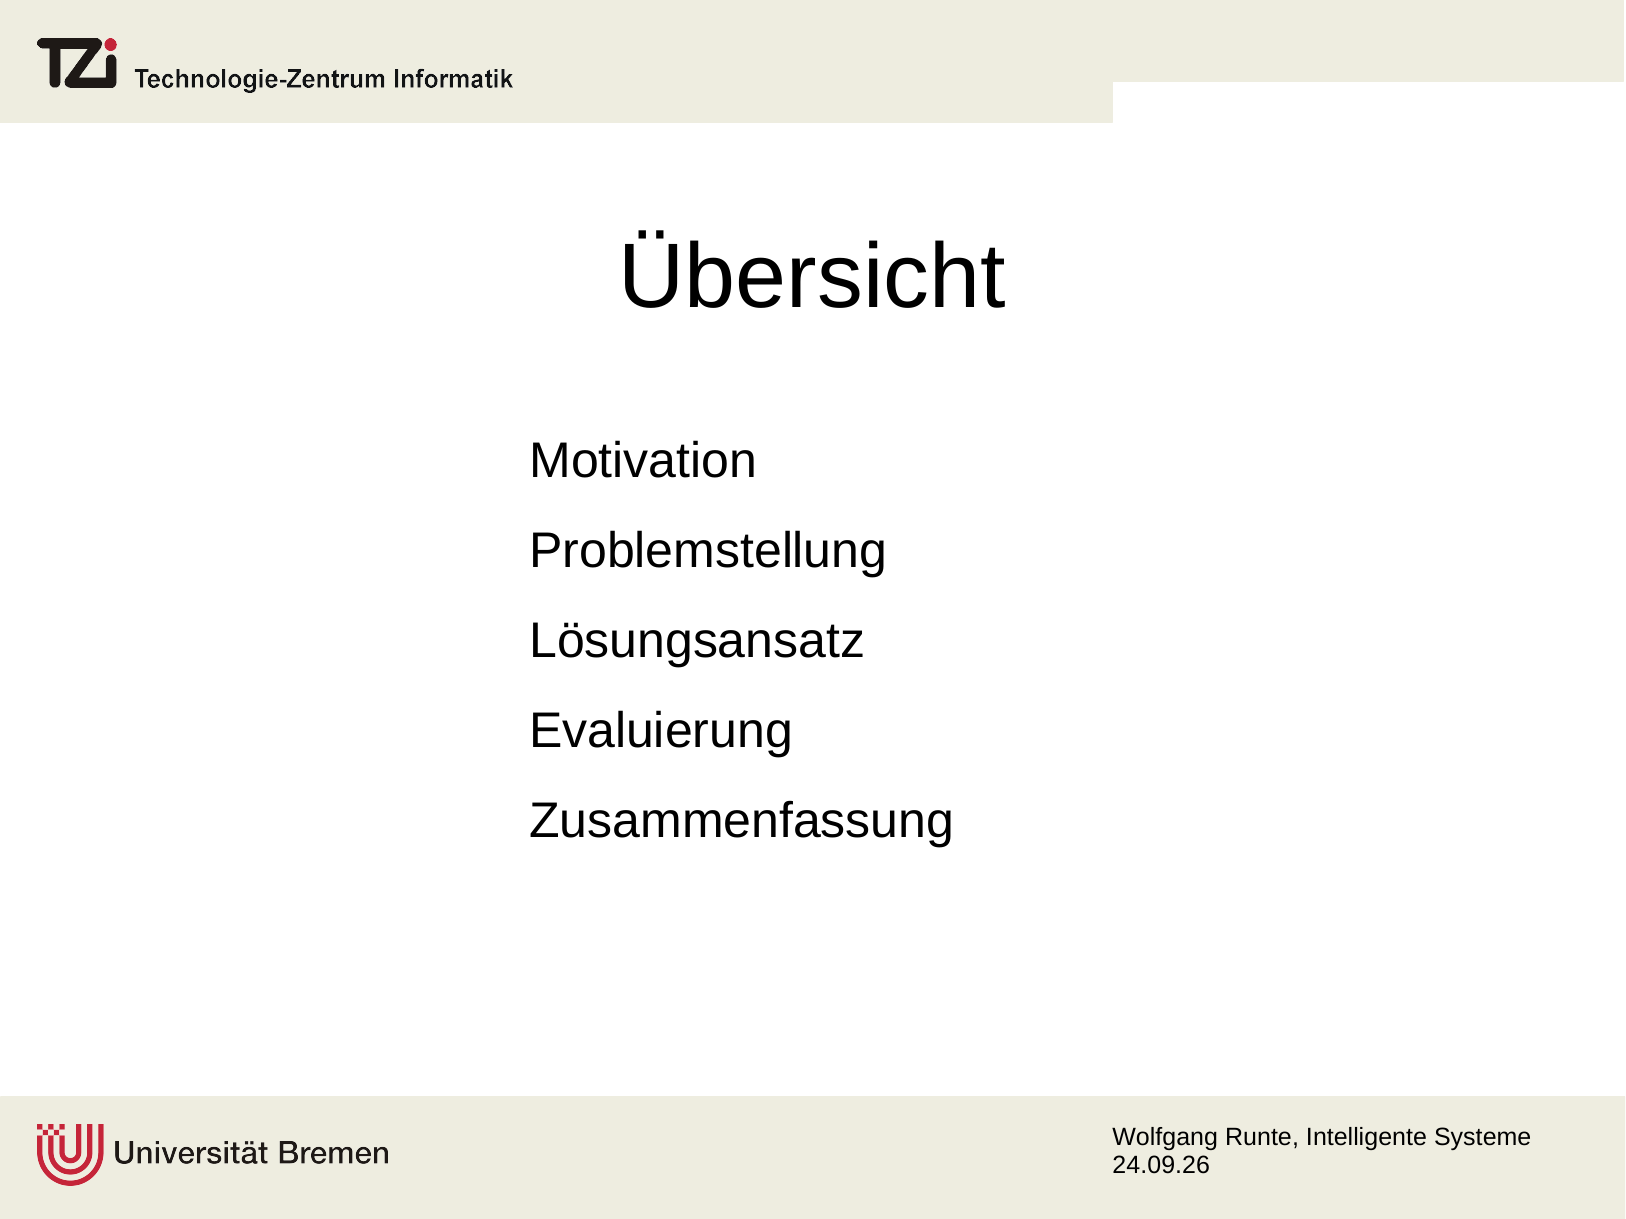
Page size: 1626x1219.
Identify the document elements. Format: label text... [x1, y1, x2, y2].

picture [37, 38, 513, 93]
title Übersicht [112, 162, 1513, 393]
picture [37, 1124, 388, 1186]
list Motivation Problemstellung Lösungsansatz Evaluierung Zusammenfassung [529, 433, 1513, 945]
